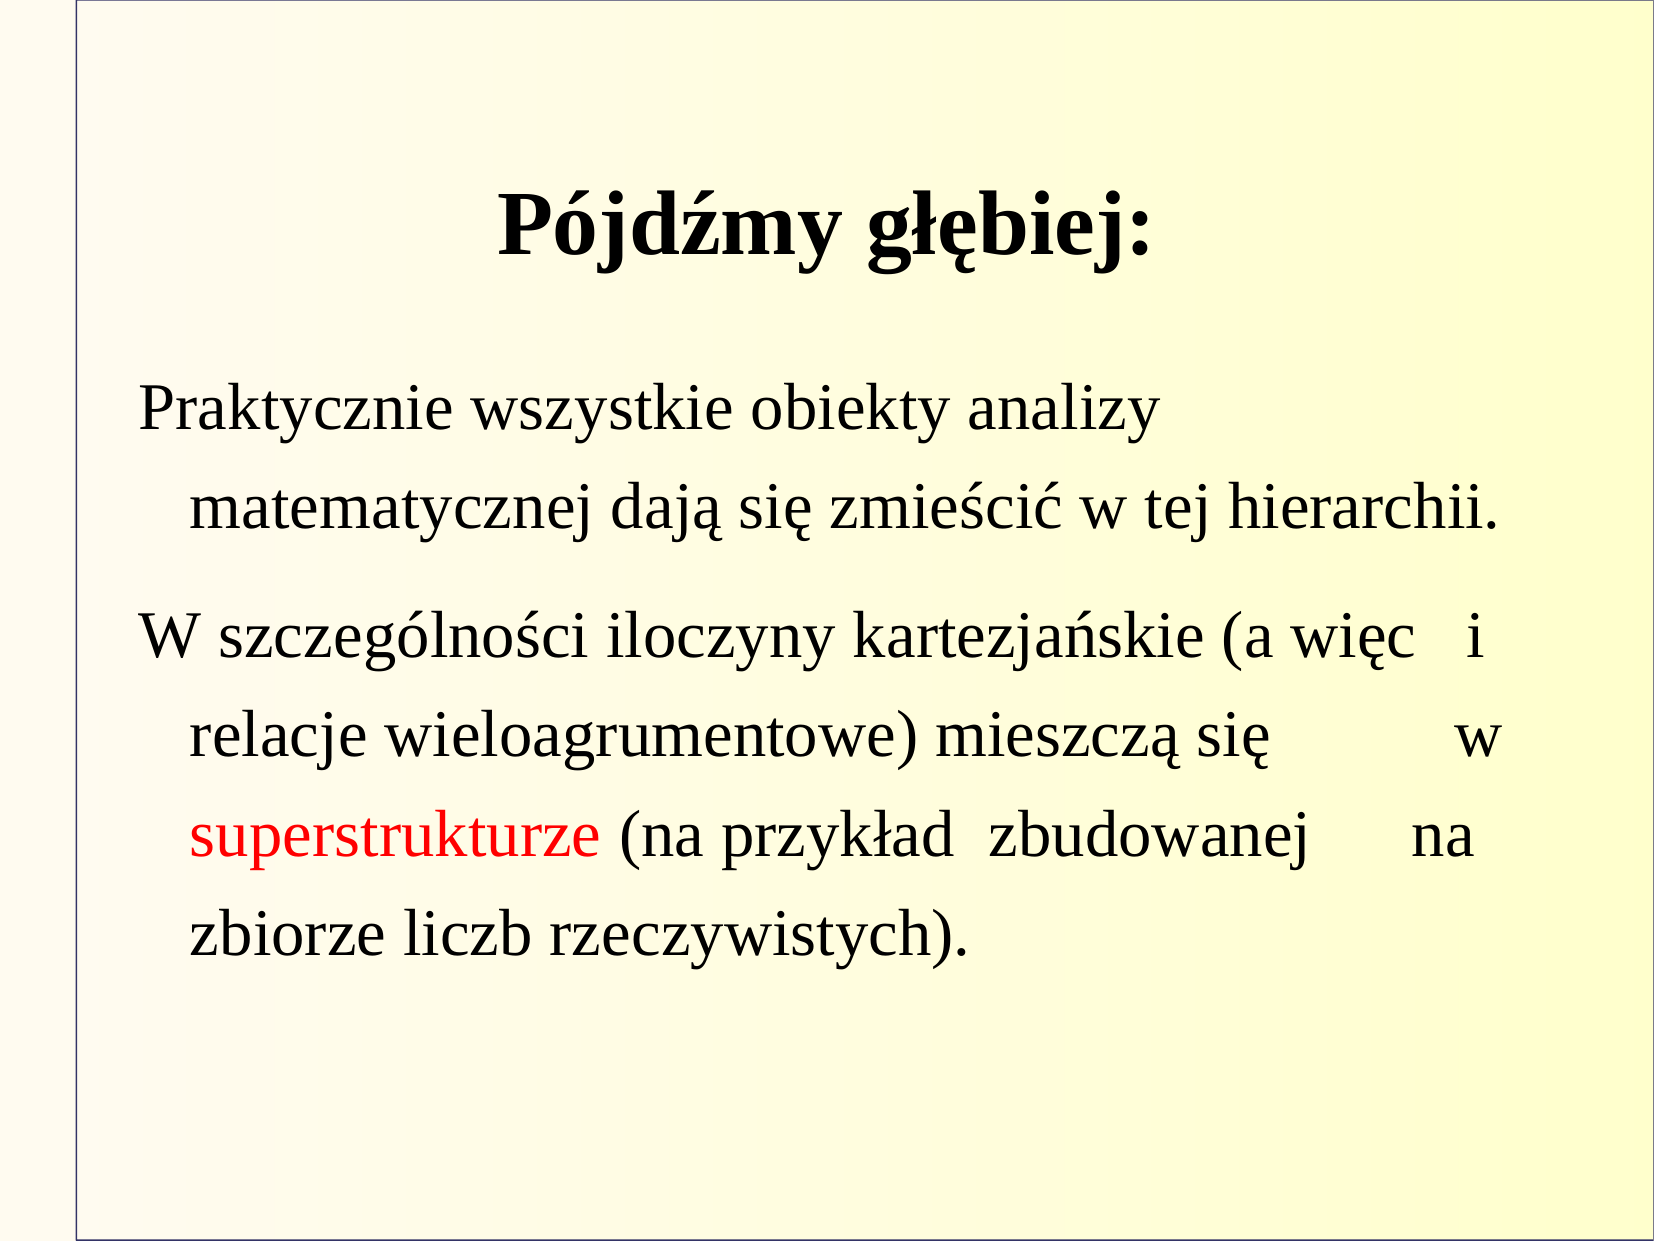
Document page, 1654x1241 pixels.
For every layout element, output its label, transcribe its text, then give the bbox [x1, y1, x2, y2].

picture [0, 0, 75, 1241]
list Praktycznie wszystkie obiekty analizy matematycznej dają się zmieścić w tej hierarchii. W szczególności iloczyny kartezjańskie (a więc i relacje wieloagrumentowe) mieszczą się w superstrukturze (na przykład zbudowanej na zbiorze liczb rzeczywistych). [121, 344, 1534, 1112]
title Pójdźmy głębiej: [121, 102, 1534, 311]
